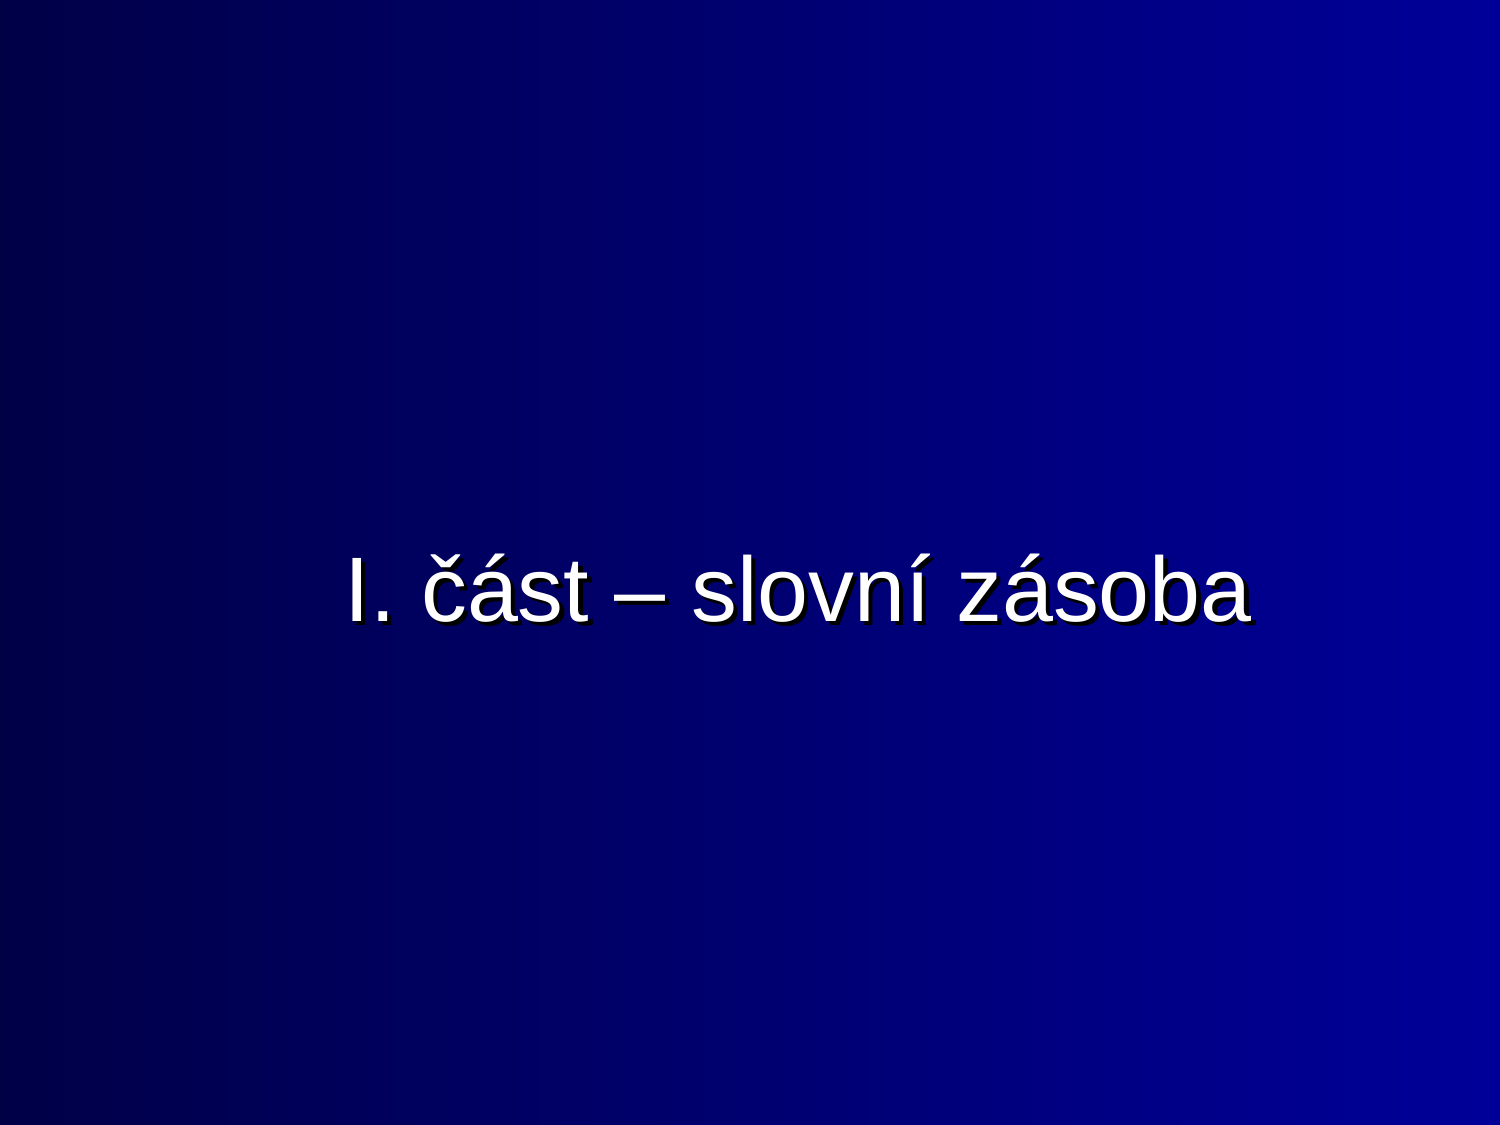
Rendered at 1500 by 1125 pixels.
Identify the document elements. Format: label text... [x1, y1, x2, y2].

title I. část – slovní zásoba [123, 45, 1474, 1125]
